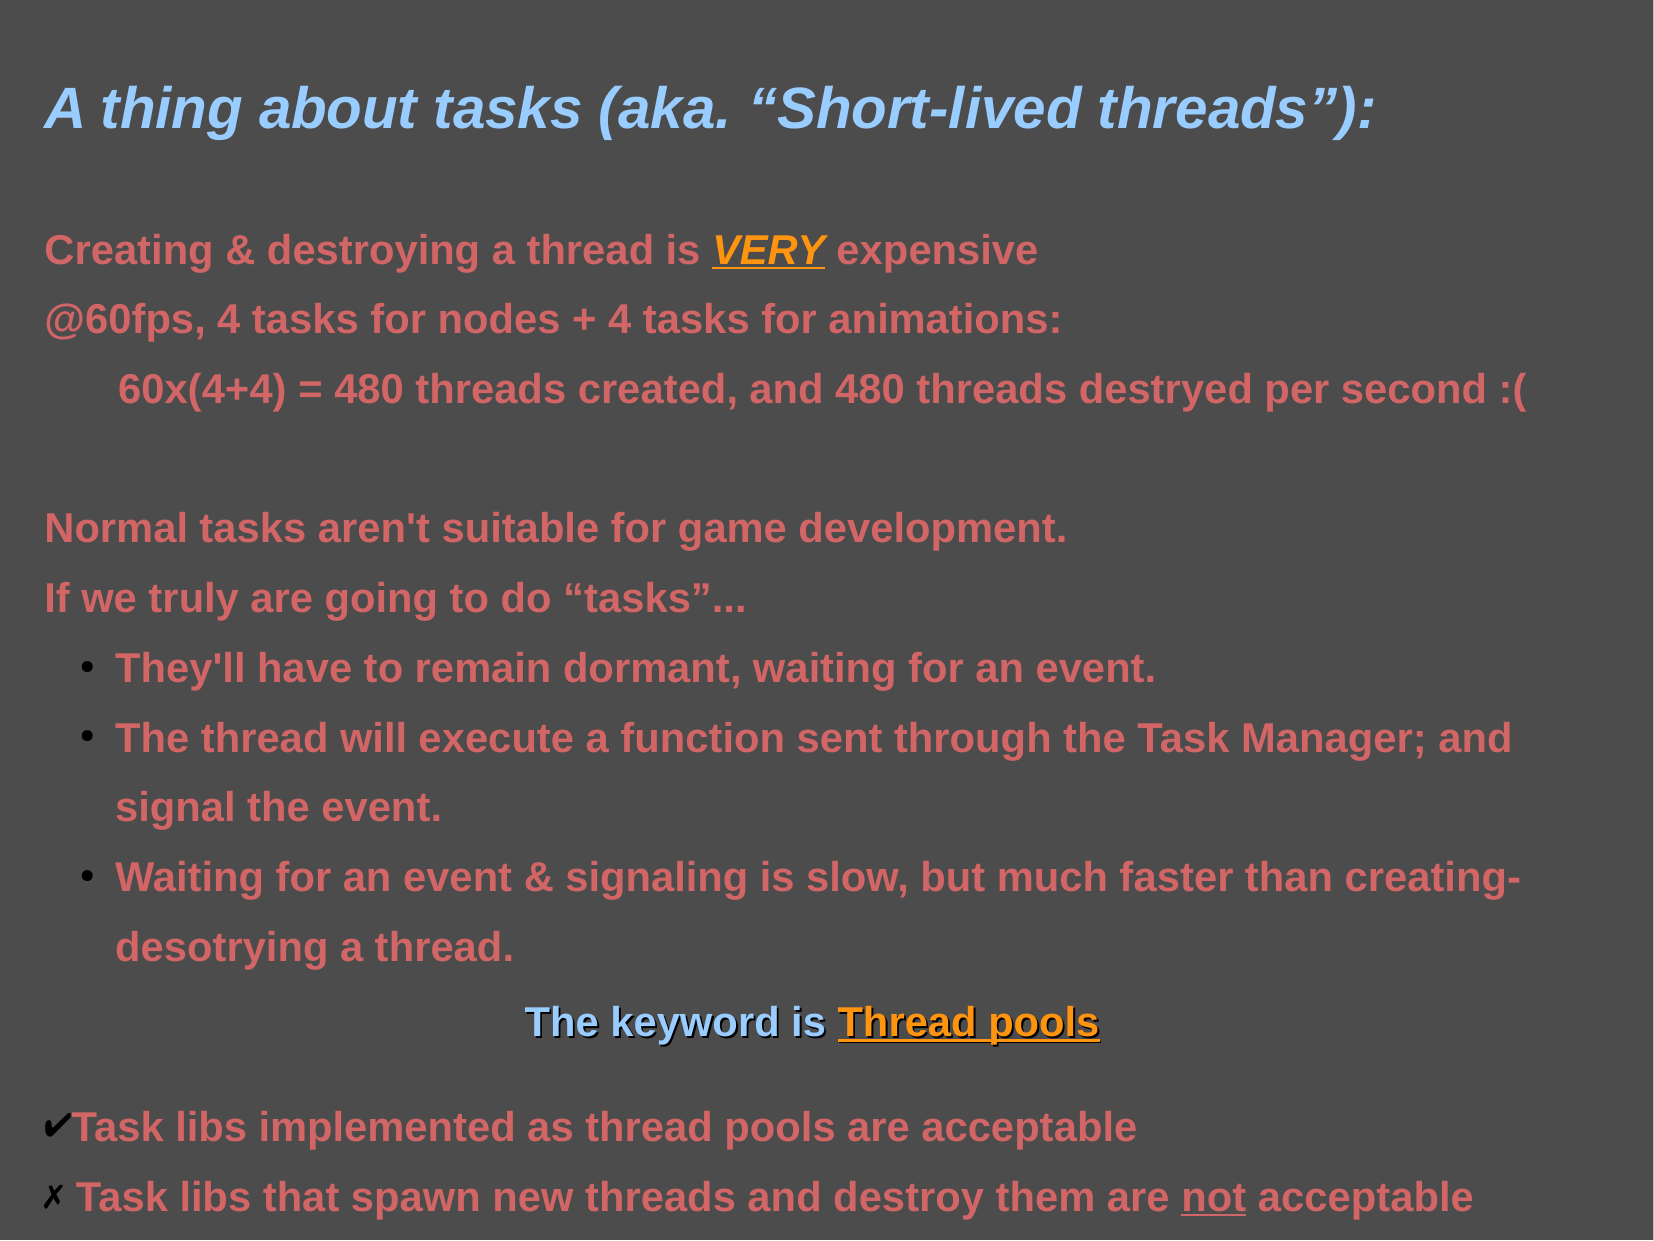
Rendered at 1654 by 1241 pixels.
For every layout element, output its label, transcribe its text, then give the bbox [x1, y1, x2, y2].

text_box A thing about tasks (aka. “Short-lived threads”): Creating & destroying a thread is VERY expensive @60fps, 4 tasks for nodes + 4 tasks for animations: 60x(4+4) = 480 threads created, and 480 threads destryed per second :( Normal tasks aren't suitable for game development. If we truly are going to do “tasks”... They'll have to remain dormant, waiting for an event. The thread will execute a function sent through the Task Manager; and signal the event. Waiting for an event & signaling is slow, but much faster than creating-desotrying a thread. [29, 35, 1595, 965]
text_box The keyword is Thread pools Task libs implemented as thread pools are acceptable Task libs that spawn new threads and destroy them are not acceptable [29, 968, 1595, 1210]
